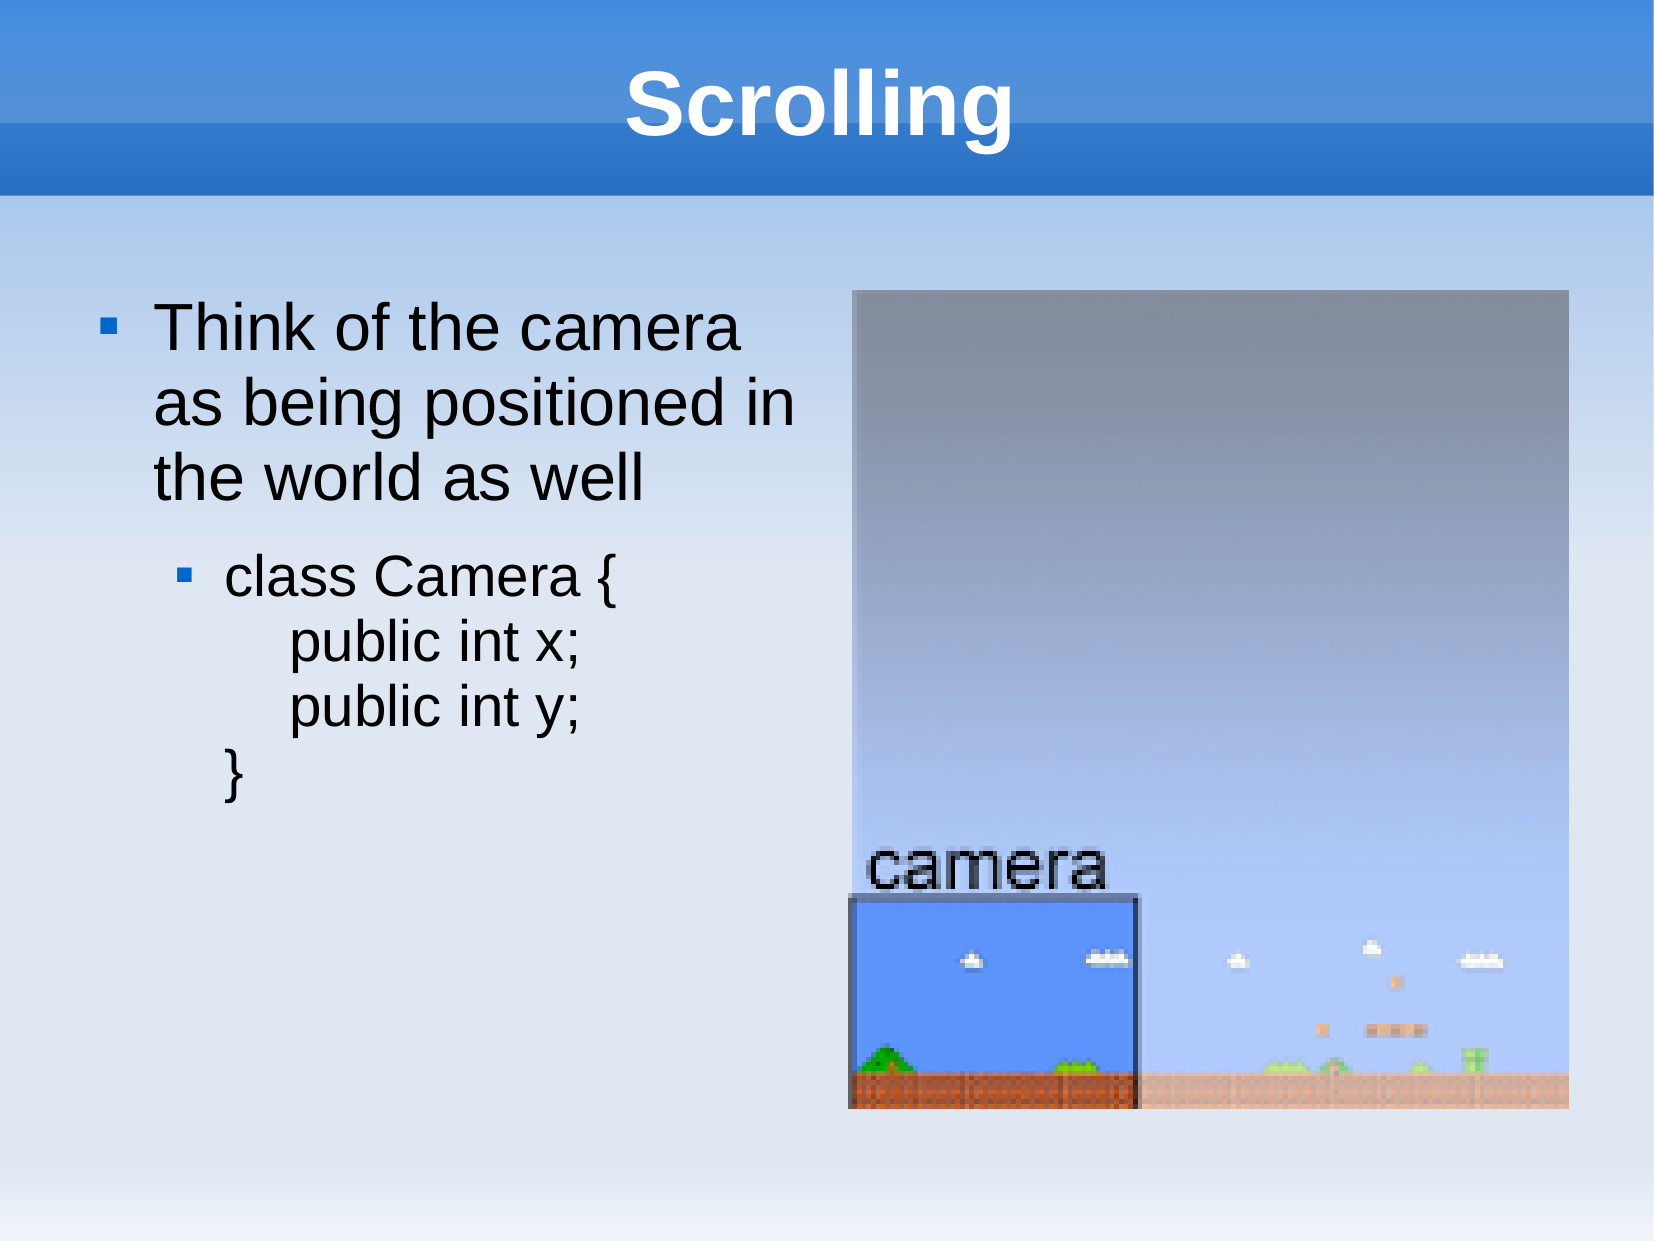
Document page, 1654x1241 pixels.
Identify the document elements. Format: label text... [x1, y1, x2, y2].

title Scrolling [76, 0, 1565, 208]
picture [0, 0, 1654, 1241]
list Think of the camera as being positioned in the world as well class Camera { public int x; public int y; } [82, 290, 809, 1109]
